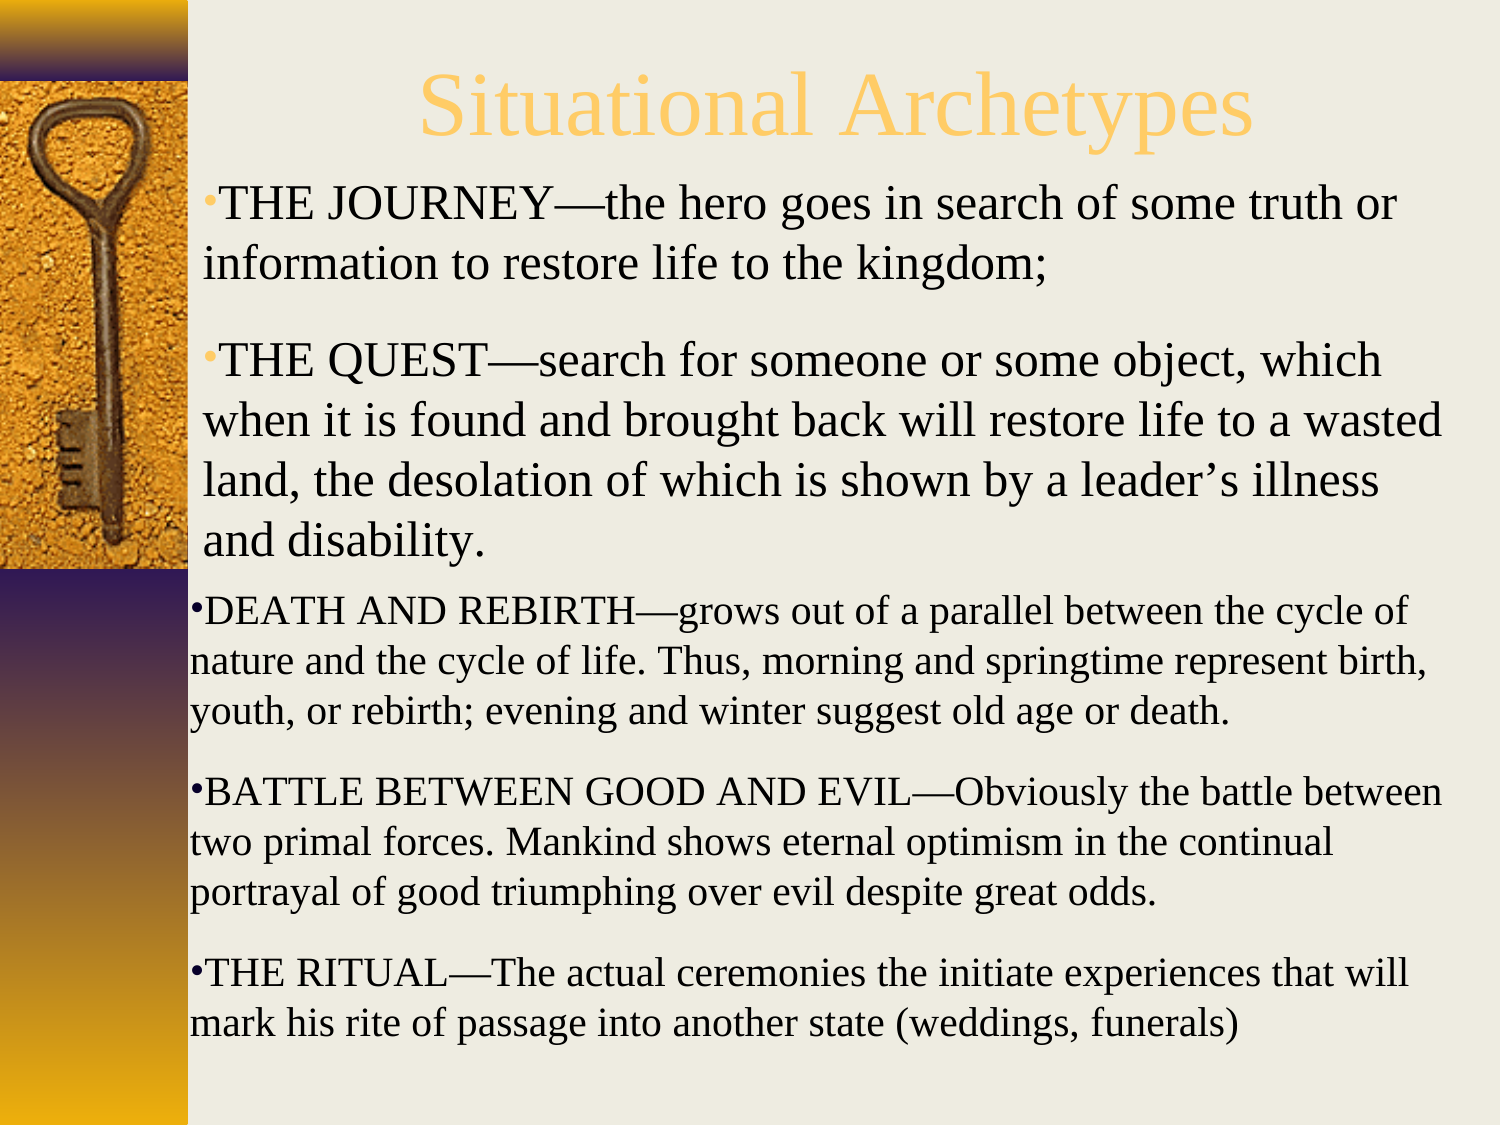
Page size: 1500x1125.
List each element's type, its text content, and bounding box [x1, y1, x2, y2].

list THE JOURNEY—the hero goes in search of some truth or information to restore life to the kingdom; THE QUEST—search for someone or some object, which when it is found and brought back will restore life to a wasted land, the desolation of which is shown by a leader’s illness and disability. [187, 162, 1463, 575]
title Situational Archetypes [200, 0, 1476, 198]
text_box DEATH AND REBIRTH—grows out of a parallel between the cycle of nature and the cycle of life. Thus, morning and springtime represent birth, youth, or rebirth; evening and winter suggest old age or death. BATTLE BETWEEN GOOD AND EVIL—Obviously the battle between two primal forces. Mankind shows eternal optimism in the continual portrayal of good triumphing over evil despite great odds. THE RITUAL—The actual ceremonies the initiate experiences that will mark his rite of passage into another state (weddings, funerals) [175, 575, 1475, 1053]
